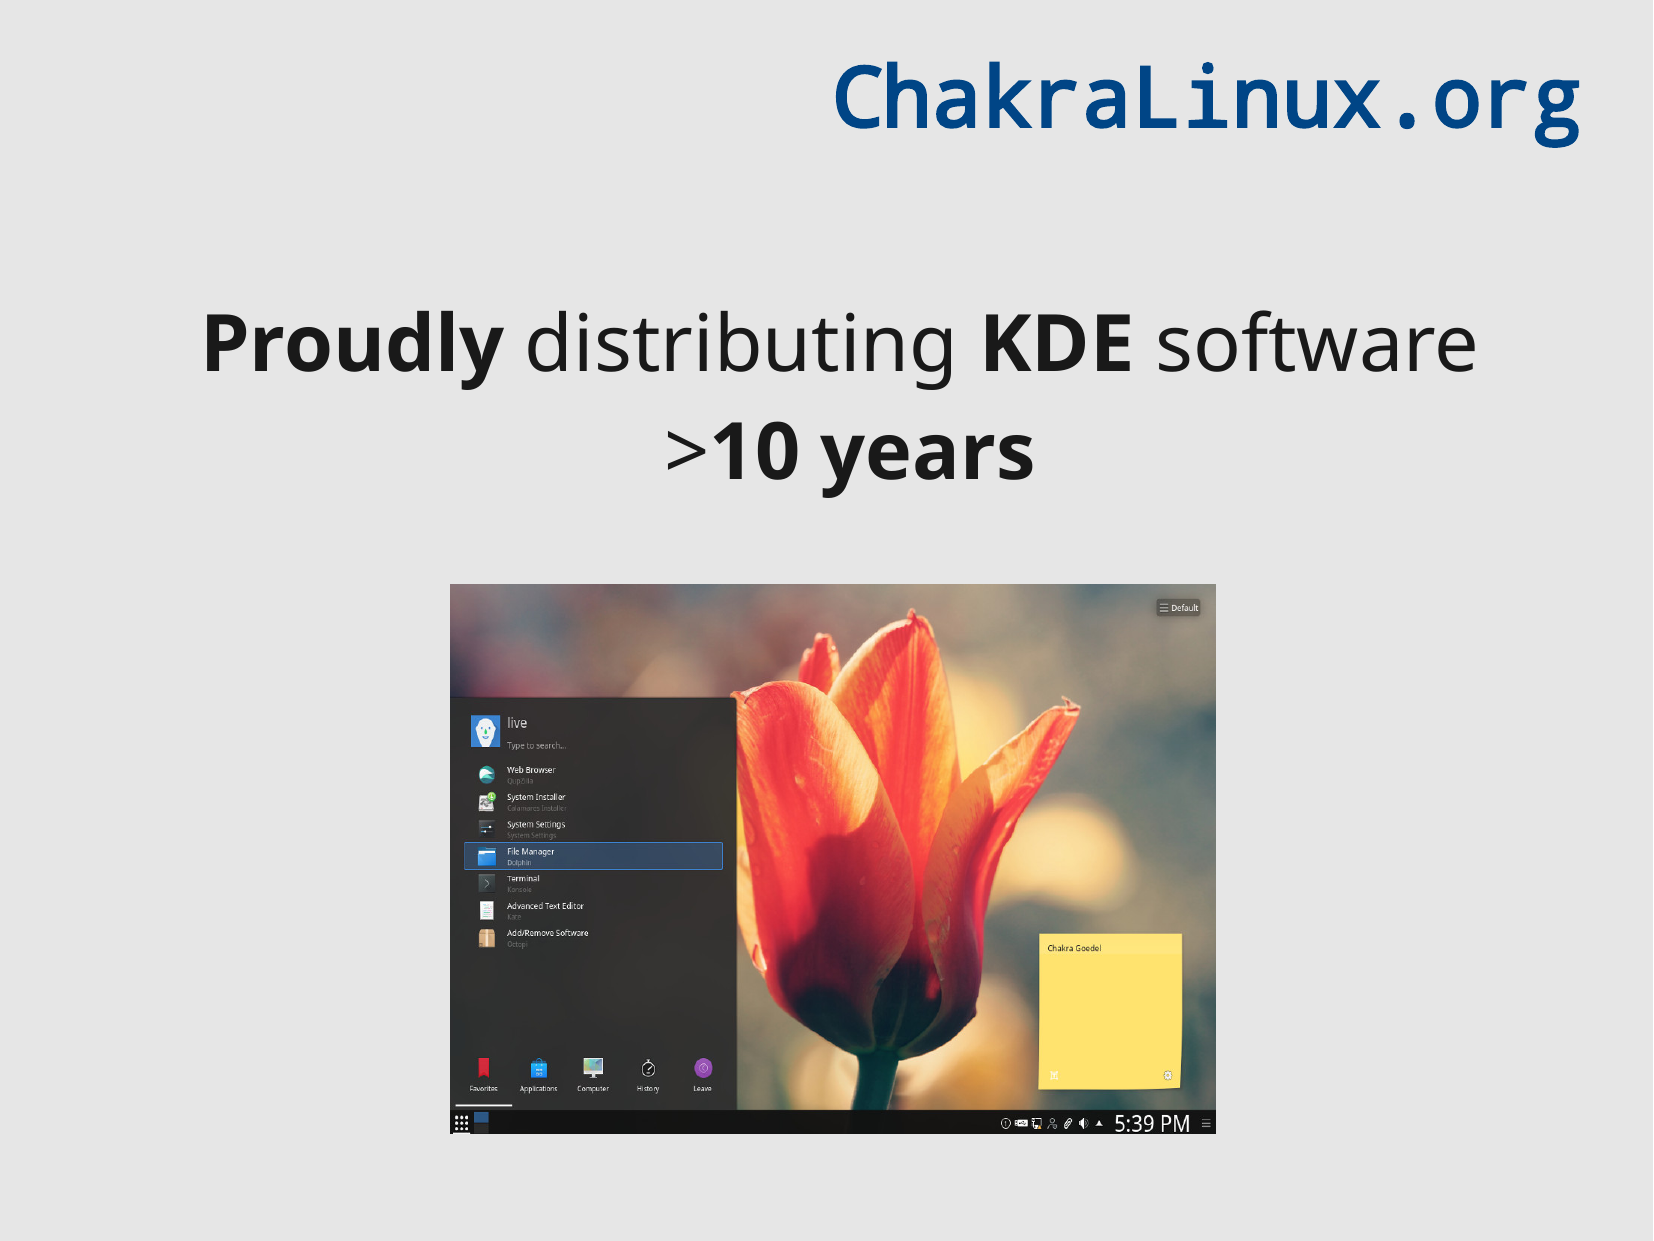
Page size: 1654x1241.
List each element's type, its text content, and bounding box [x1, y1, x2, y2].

list Proudly distributing KDE software >10 years [0, 178, 1645, 899]
title ChakraLinux.org [94, 0, 1583, 178]
picture [450, 584, 1216, 1134]
